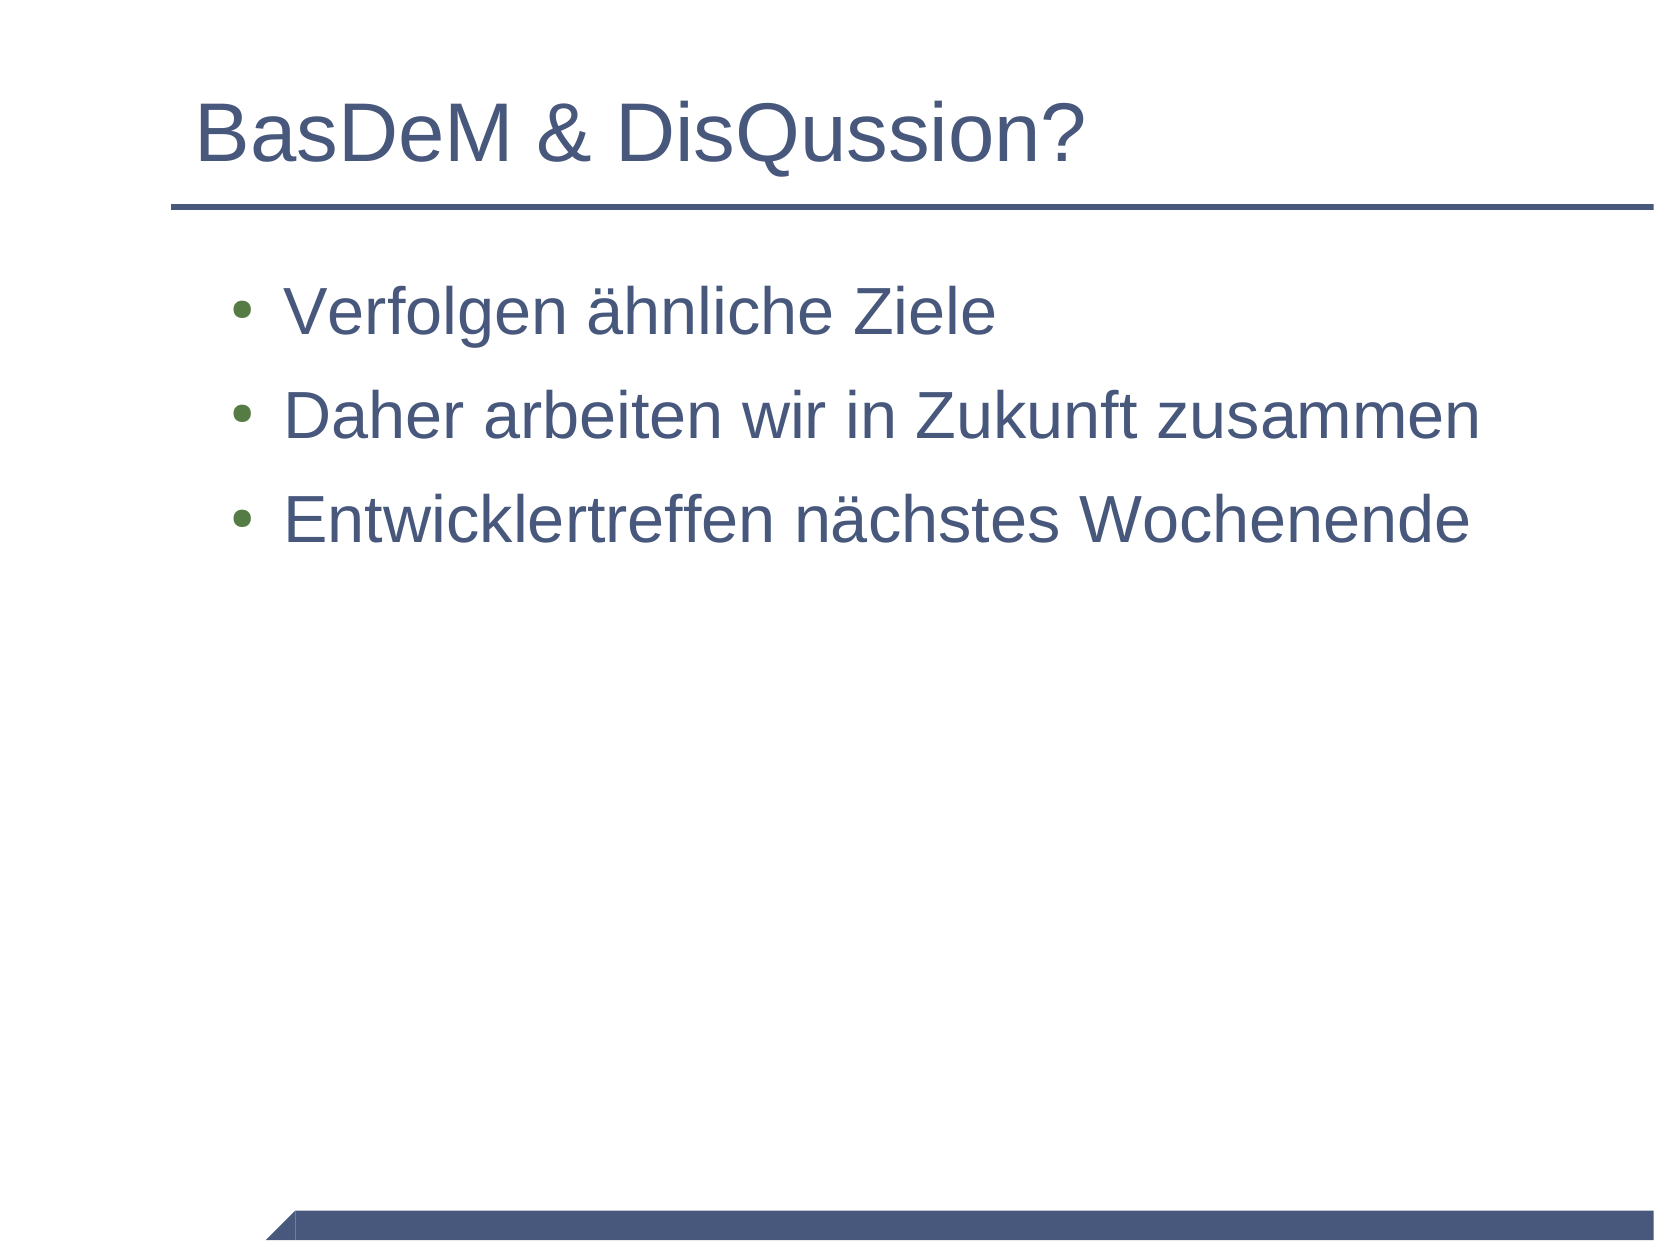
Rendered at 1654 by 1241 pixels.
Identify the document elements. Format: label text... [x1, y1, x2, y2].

title BasDeM & DisQussion? [194, 29, 1530, 237]
list Verfolgen ähnliche Ziele Daher arbeiten wir in Zukunft zusammen Entwicklertreffen nächstes Wochenende [212, 274, 1530, 1093]
